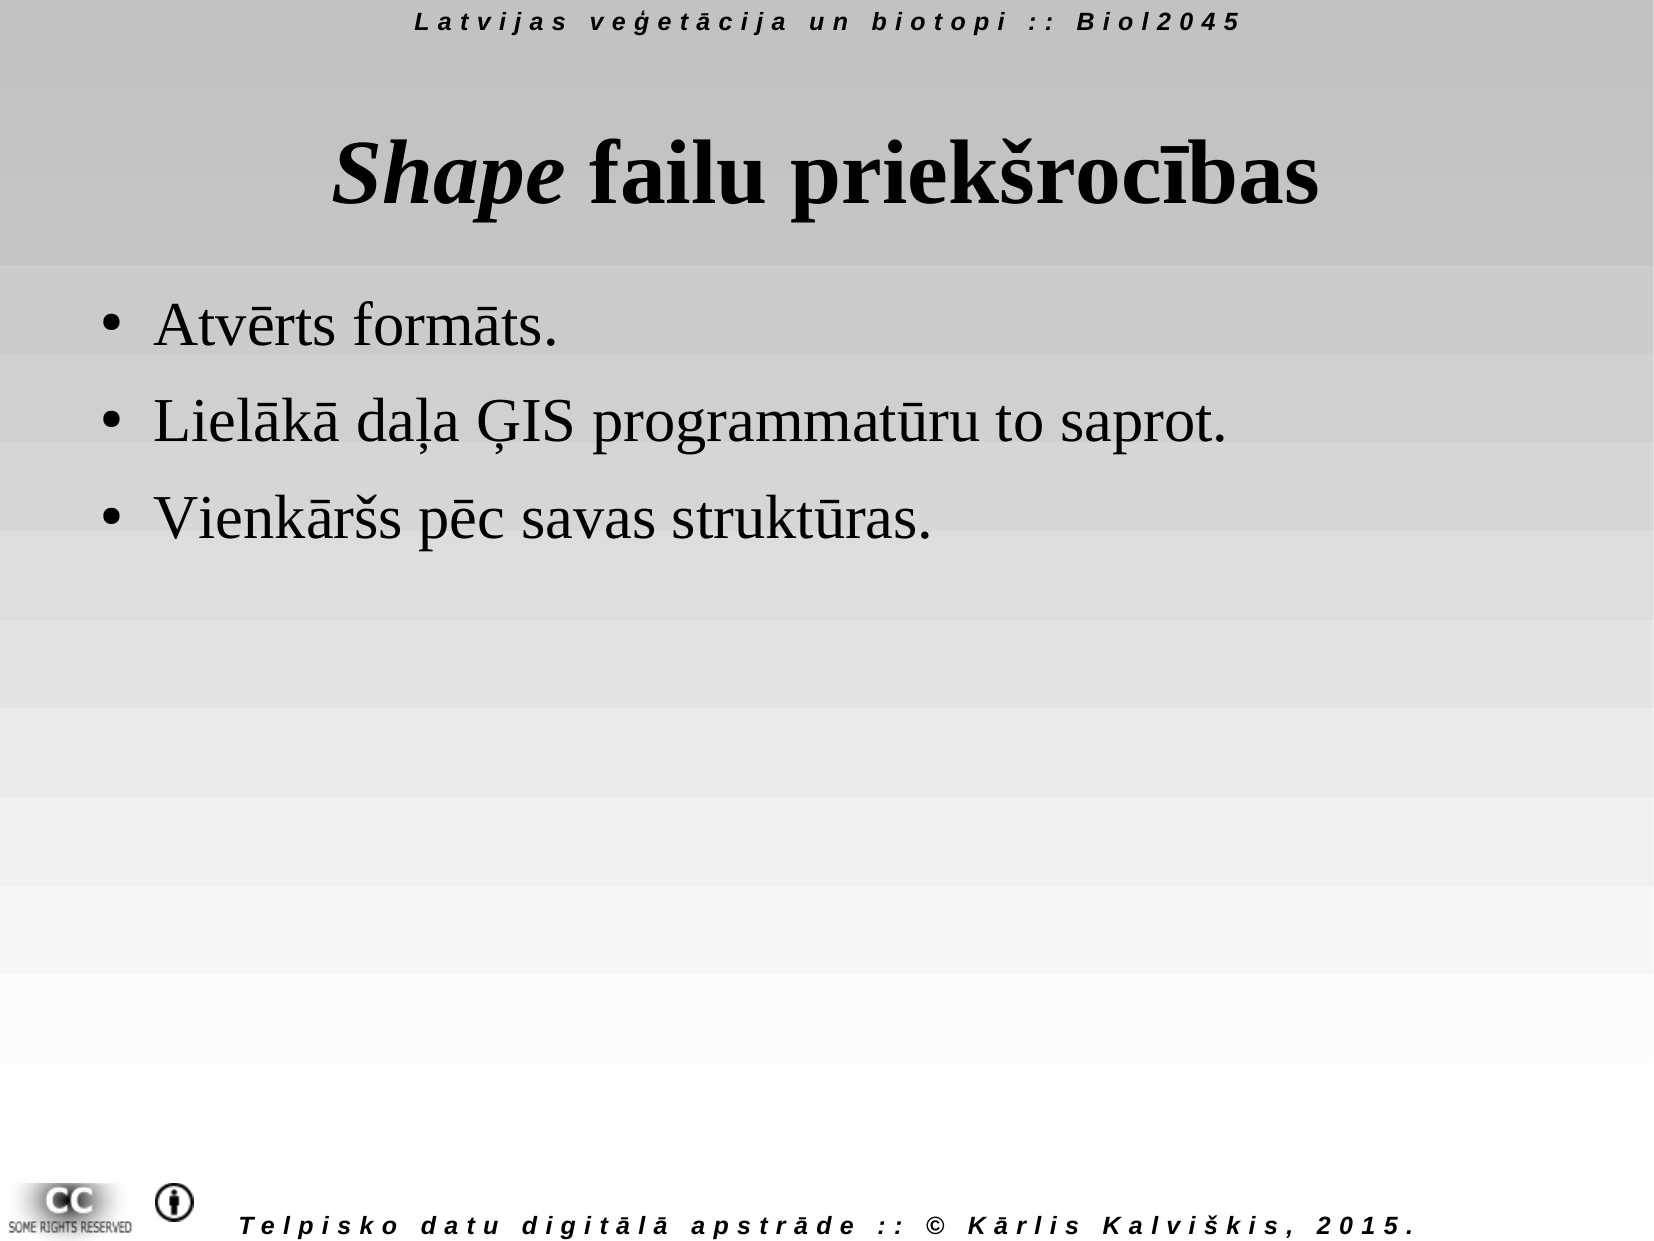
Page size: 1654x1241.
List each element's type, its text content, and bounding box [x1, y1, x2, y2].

title Shape failu priekšrocības [29, 56, 1625, 289]
picture [0, 0, 1654, 1241]
list Atvērts formāts. Lielākā daļa ĢIS programmatūru to saprot. Vienkāršs pēc savas struktūras. [82, 289, 1571, 1098]
